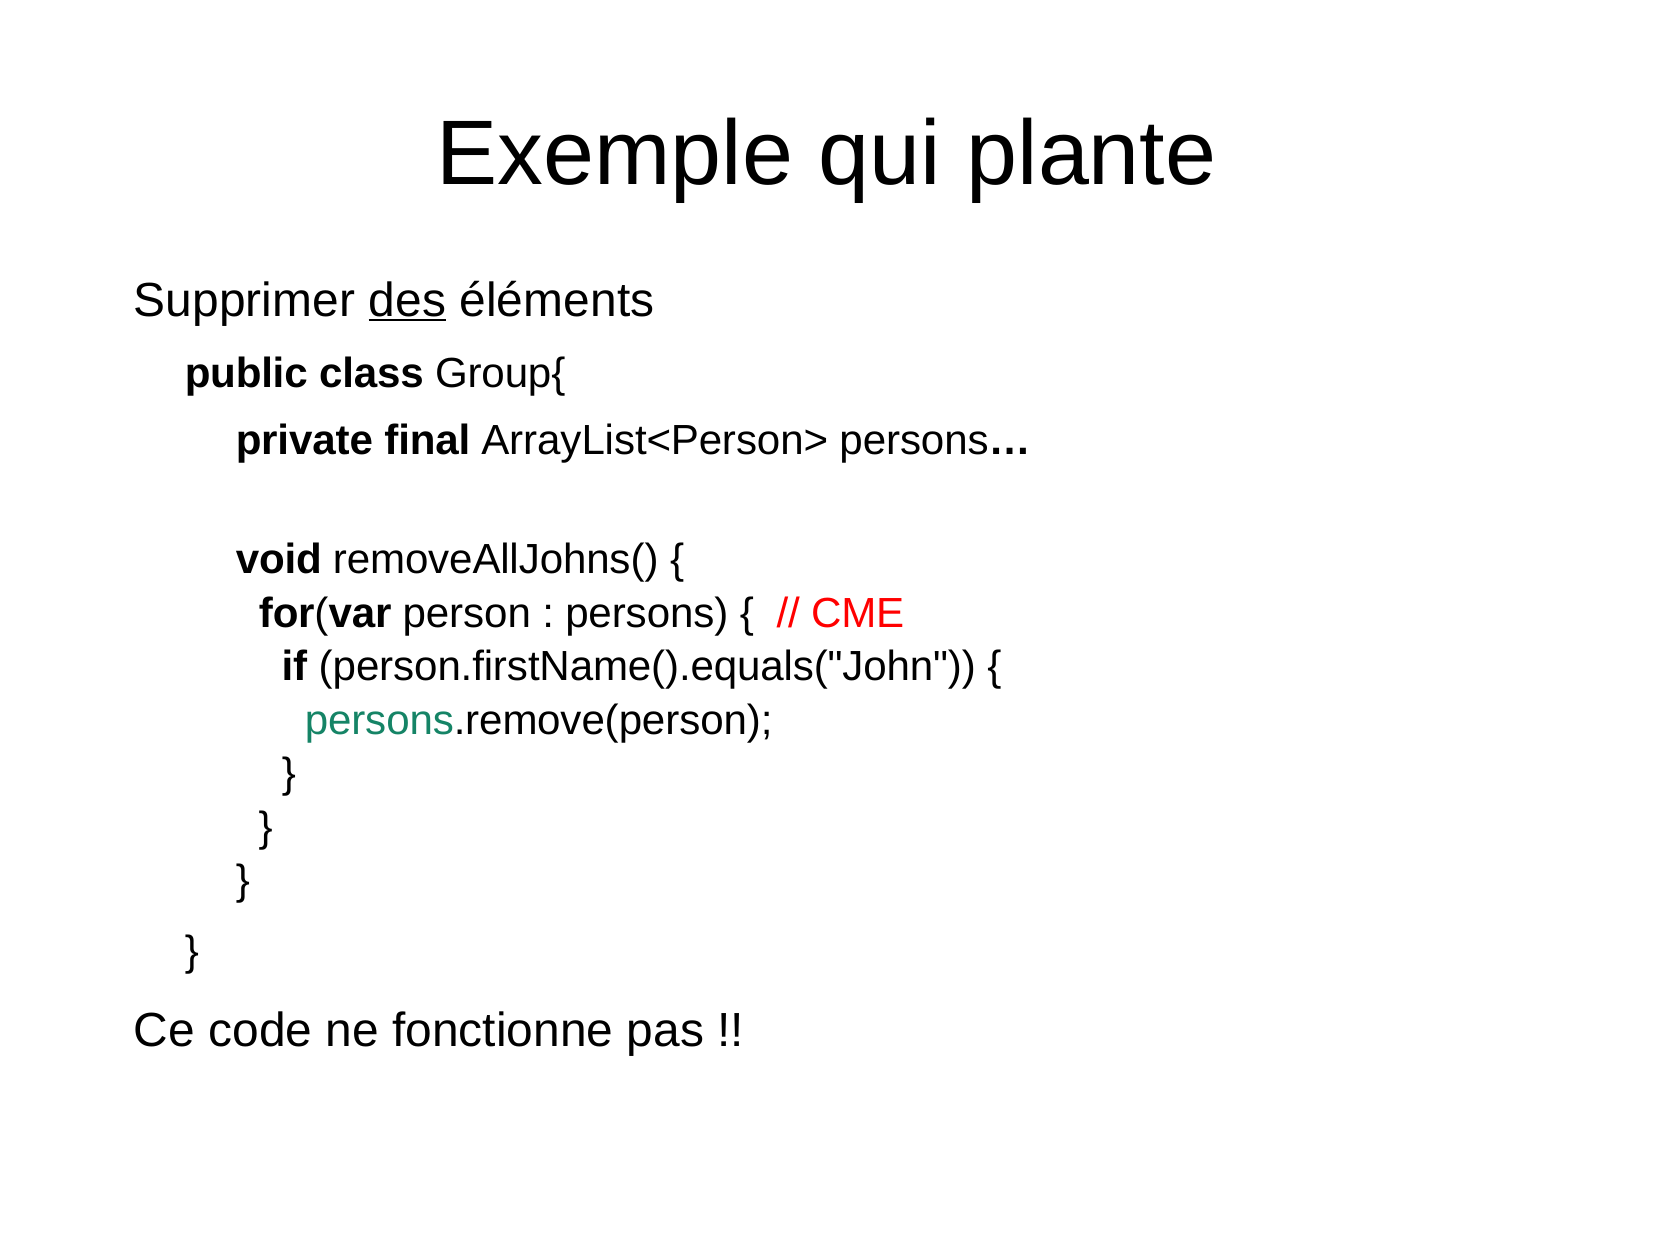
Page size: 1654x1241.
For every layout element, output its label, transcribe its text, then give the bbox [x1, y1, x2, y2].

list Supprimer des éléments public class Group{ private final ArrayList<Person> persons… void removeAllJohns() { for(var person : persons) { // CME if (person.firstName().equals("John")) { persons.remove(person); } } } } Ce code ne fonctionne pas !! [82, 272, 1501, 1072]
title Exemple qui plante [82, 49, 1571, 257]
